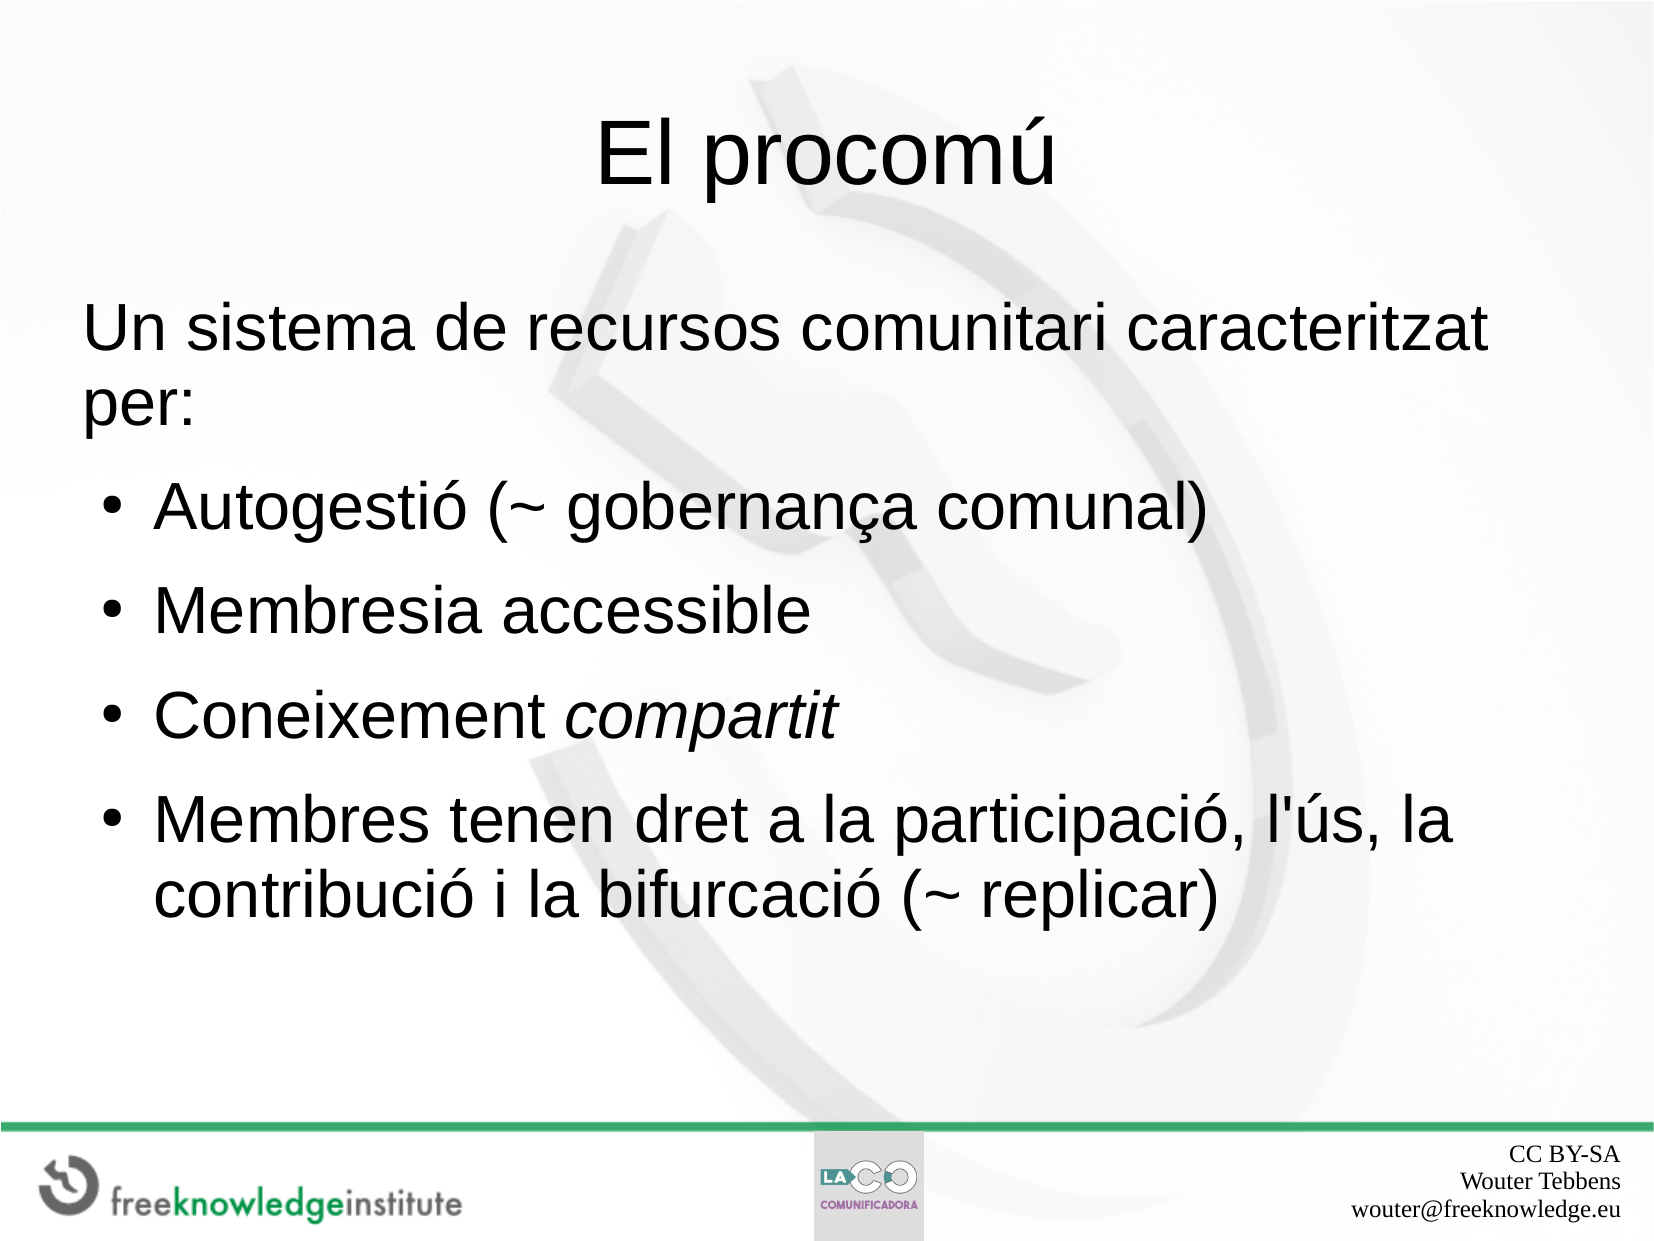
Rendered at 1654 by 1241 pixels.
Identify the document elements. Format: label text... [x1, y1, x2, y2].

list Un sistema de recursos comunitari caracteritzat per: Autogestió (~ gobernança comunal) Membresia accessible Coneixement compartit Membres tenen dret a la participació, l'ús, la contribució i la bifurcació (~ replicar) [82, 290, 1571, 1010]
picture [1, 1, 1654, 1241]
title El procomú [82, 49, 1571, 257]
